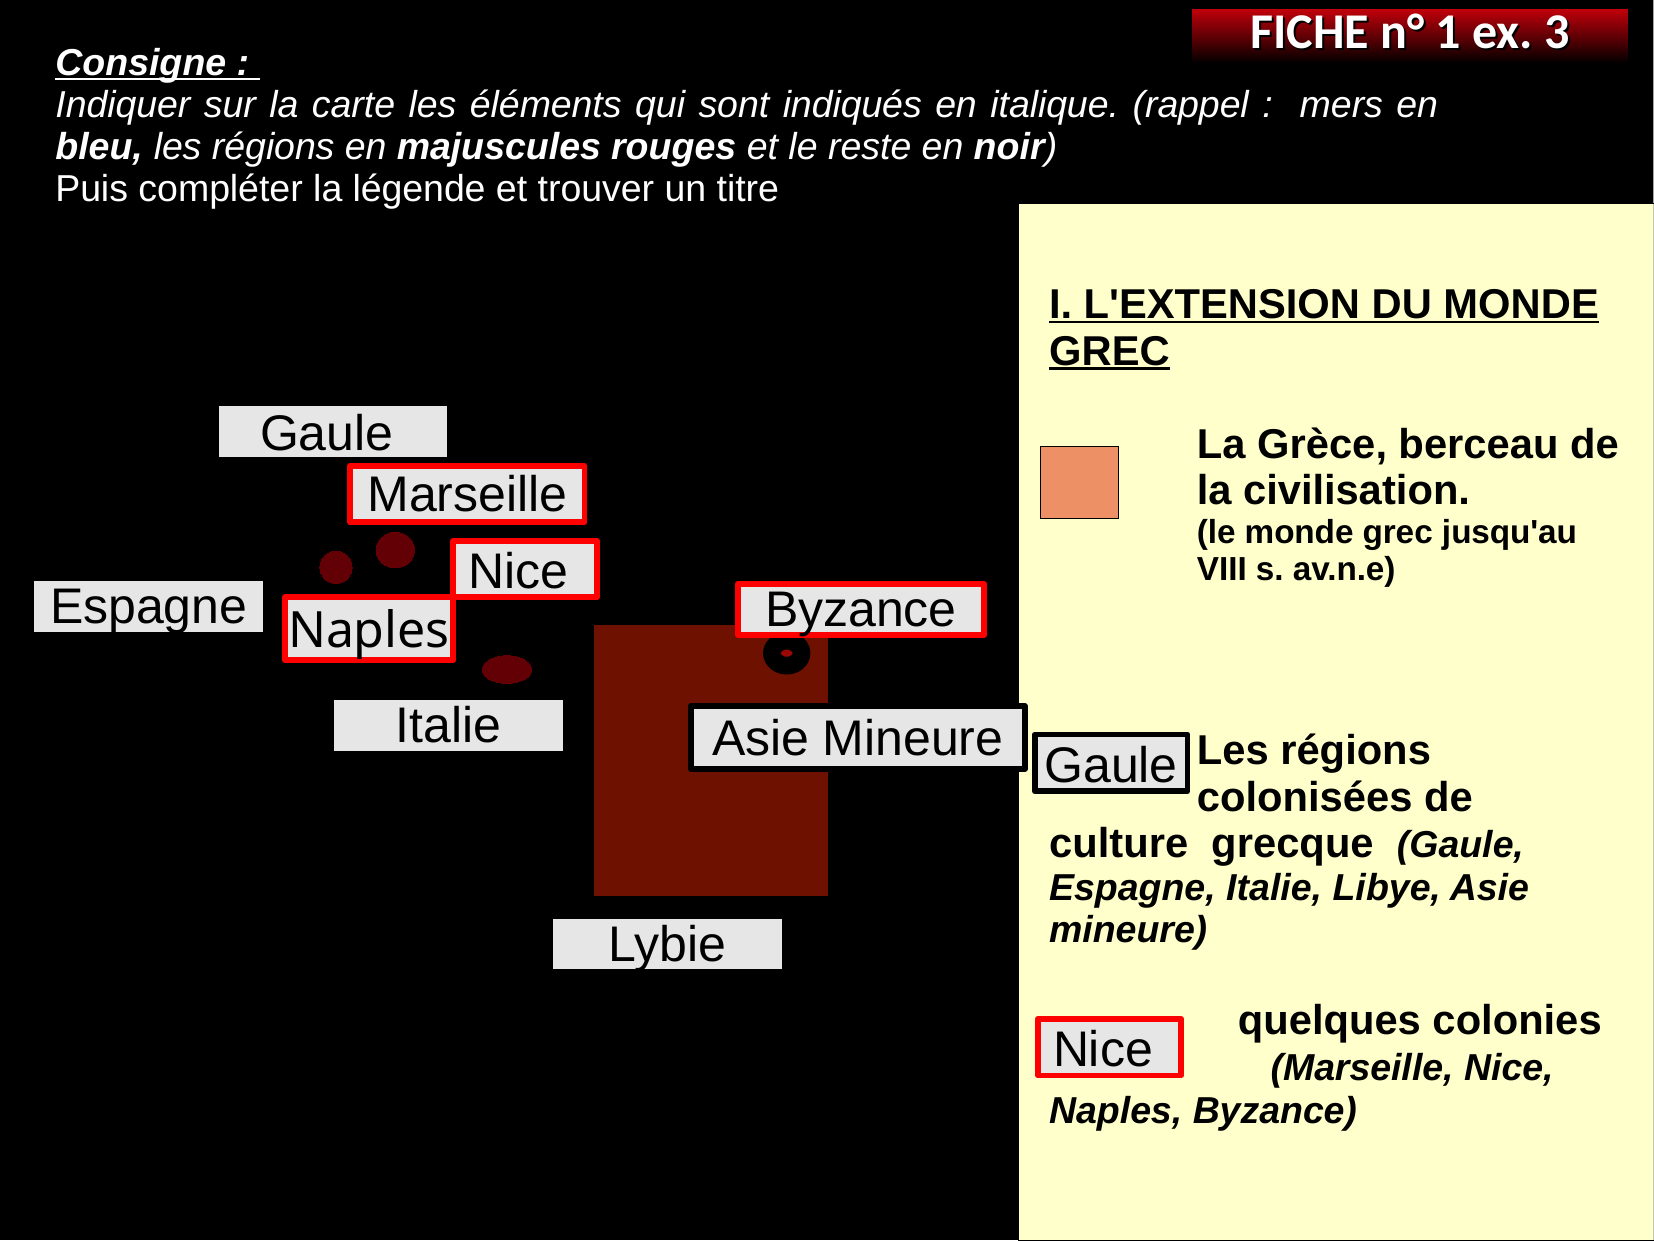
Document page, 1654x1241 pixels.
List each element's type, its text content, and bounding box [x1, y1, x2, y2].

text_box FICHE n° 1 ex. 3 [1192, 9, 1628, 63]
text_box [318, 549, 354, 585]
text_box Gaule [215, 403, 451, 460]
text_box Gaule [1034, 734, 1188, 792]
text_box [1018, 203, 1654, 1241]
text_box Italie [331, 696, 566, 754]
text_box Lybie [550, 915, 785, 973]
text_box Marseille [350, 465, 585, 523]
text_box [593, 624, 829, 897]
picture [0, 275, 1018, 1232]
text_box Naples [284, 597, 454, 660]
text_box Espagne [31, 578, 266, 635]
text_box I. L'EXTENSION DU MONDE GREC La Grèce, berceau de la civilisation. (le monde grec jusqu'au VIII s. av.n.e) Les régions colonisées de culture grecque (Gaule, Espagne, Italie, Libye, Asie mineure) quelques colonies (Marseille, Nice, Naples, Byzance) [1034, 227, 1638, 1140]
text_box Nice [1037, 1018, 1182, 1076]
text_box [375, 531, 416, 569]
text_box [481, 654, 533, 685]
text_box Consigne : Indiquer sur la carte les éléments qui sont indiqués en italique. (rappel : mers en bleu, les régions en majuscules rouges et le reste en noir) Puis compléter la légende et trouver un titre [40, 34, 1454, 218]
text_box Byzance [737, 584, 985, 635]
text_box Nice [453, 540, 597, 598]
text_box Asie Mineure [690, 706, 1026, 769]
